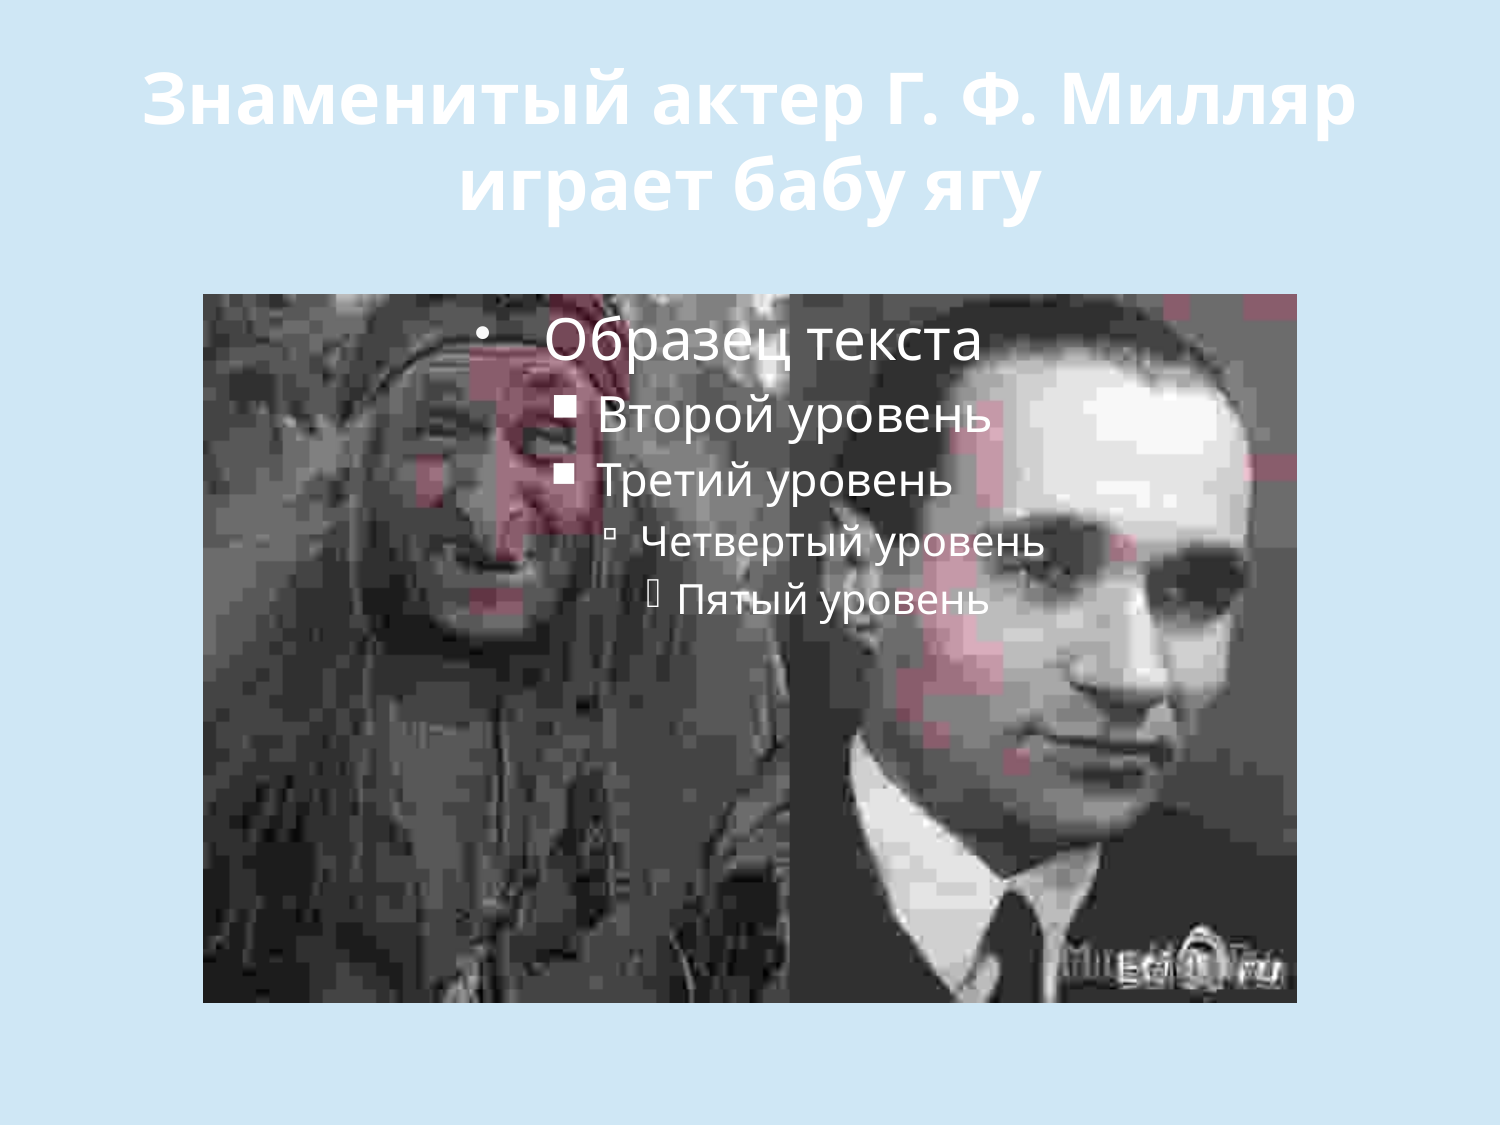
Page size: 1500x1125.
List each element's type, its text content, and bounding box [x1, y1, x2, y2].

title Знаменитый актер Г. Ф. Милляр играет бабу ягу [75, 45, 1425, 233]
picture [203, 294, 1297, 1003]
